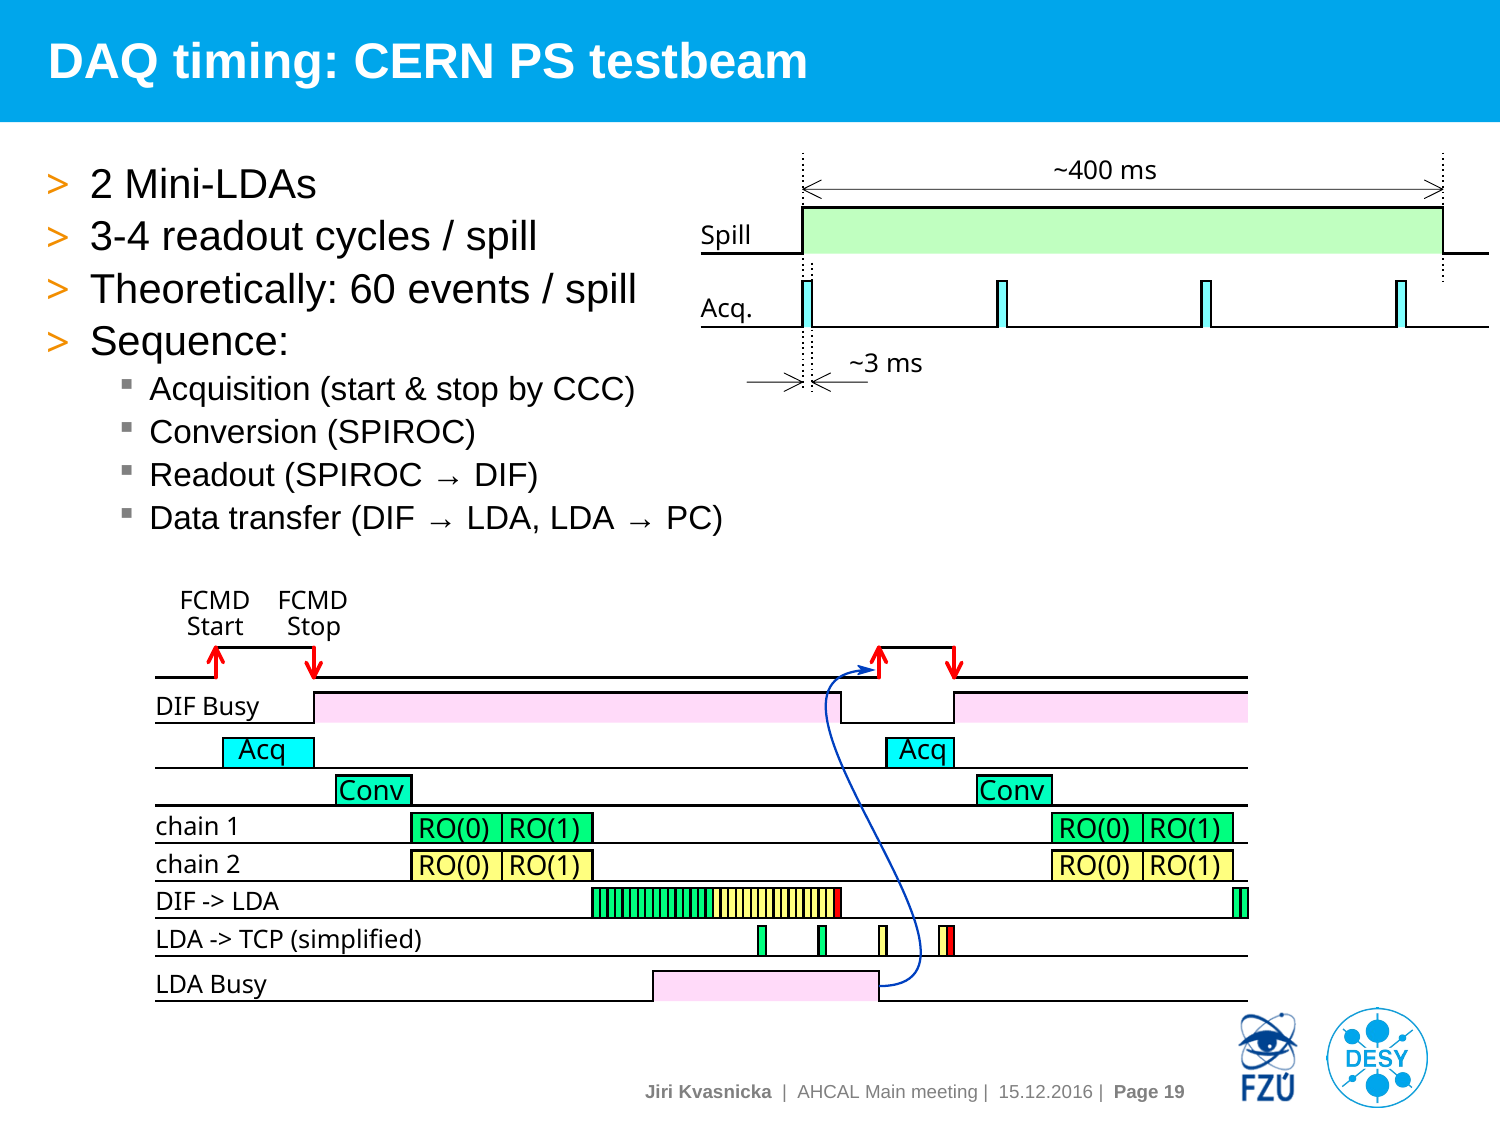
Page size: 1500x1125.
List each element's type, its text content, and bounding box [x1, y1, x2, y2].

picture [690, 142, 1500, 403]
title DAQ timing: CERN PS testbeam [47, 16, 1446, 107]
picture [146, 582, 1321, 1110]
list 2 Mini-LDAs 3-4 readout cycles / spill Theoretically: 60 events / spill Sequence: Acquisition (start & stop by CCC) Conversion (SPIROC) Readout (SPIROC → DIF) Data transfer (DIF → LDA, LDA → PC) [46, 160, 871, 541]
picture [1326, 1007, 1428, 1108]
